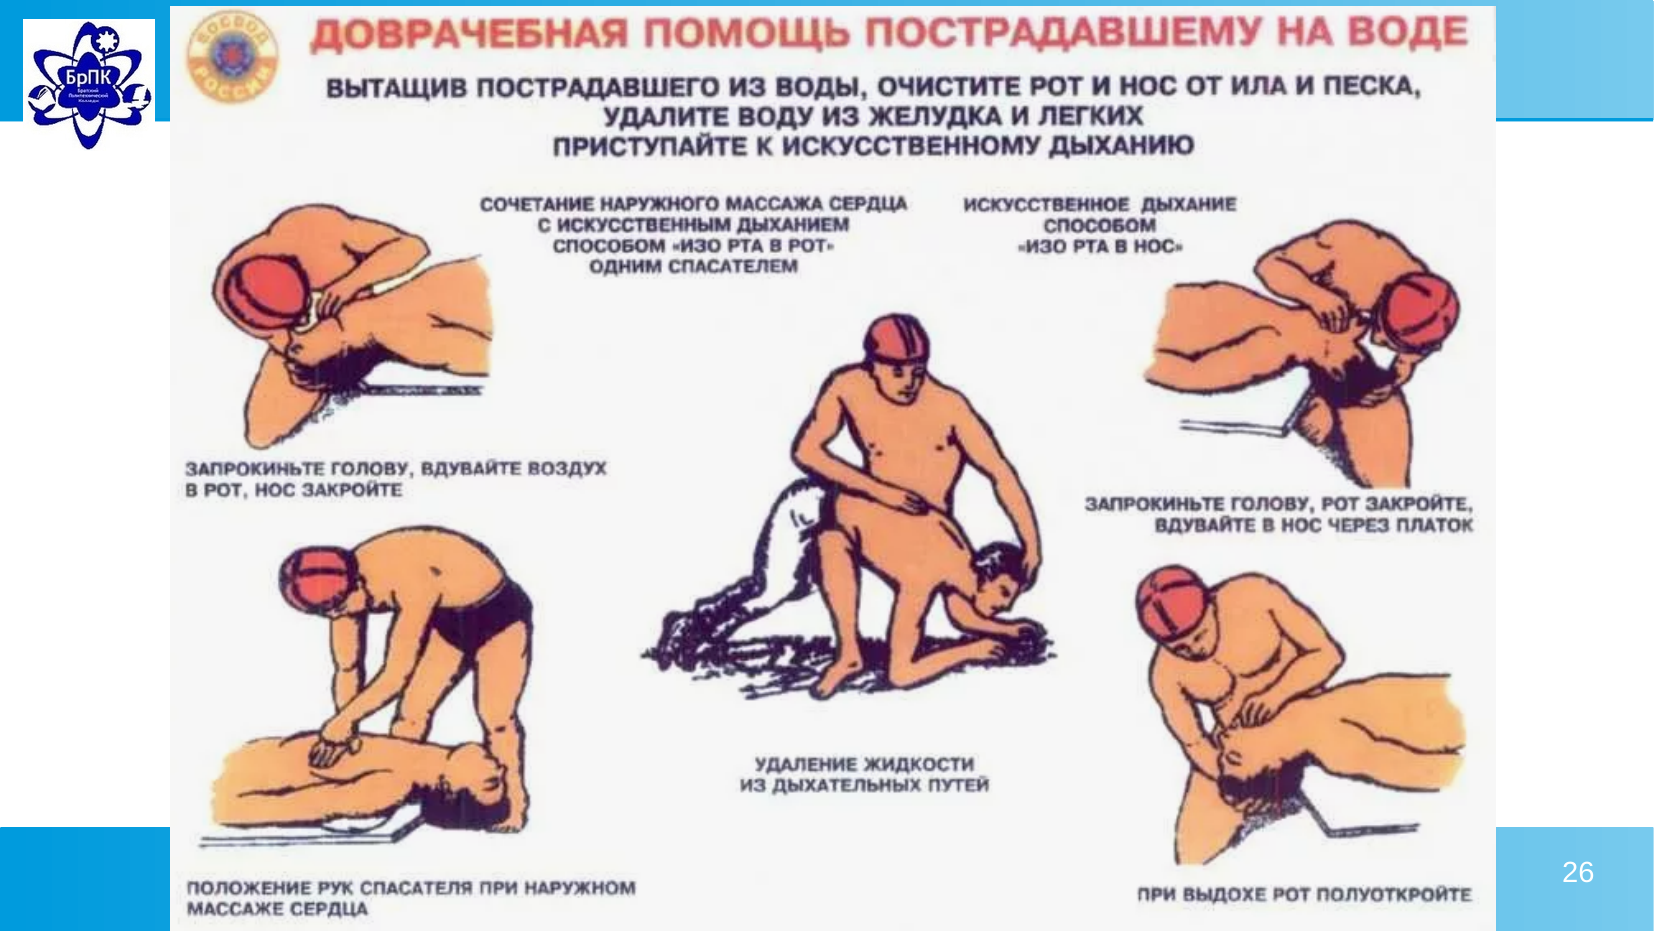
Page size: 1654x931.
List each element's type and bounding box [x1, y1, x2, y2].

picture [23, 20, 155, 151]
picture [170, 6, 1496, 931]
